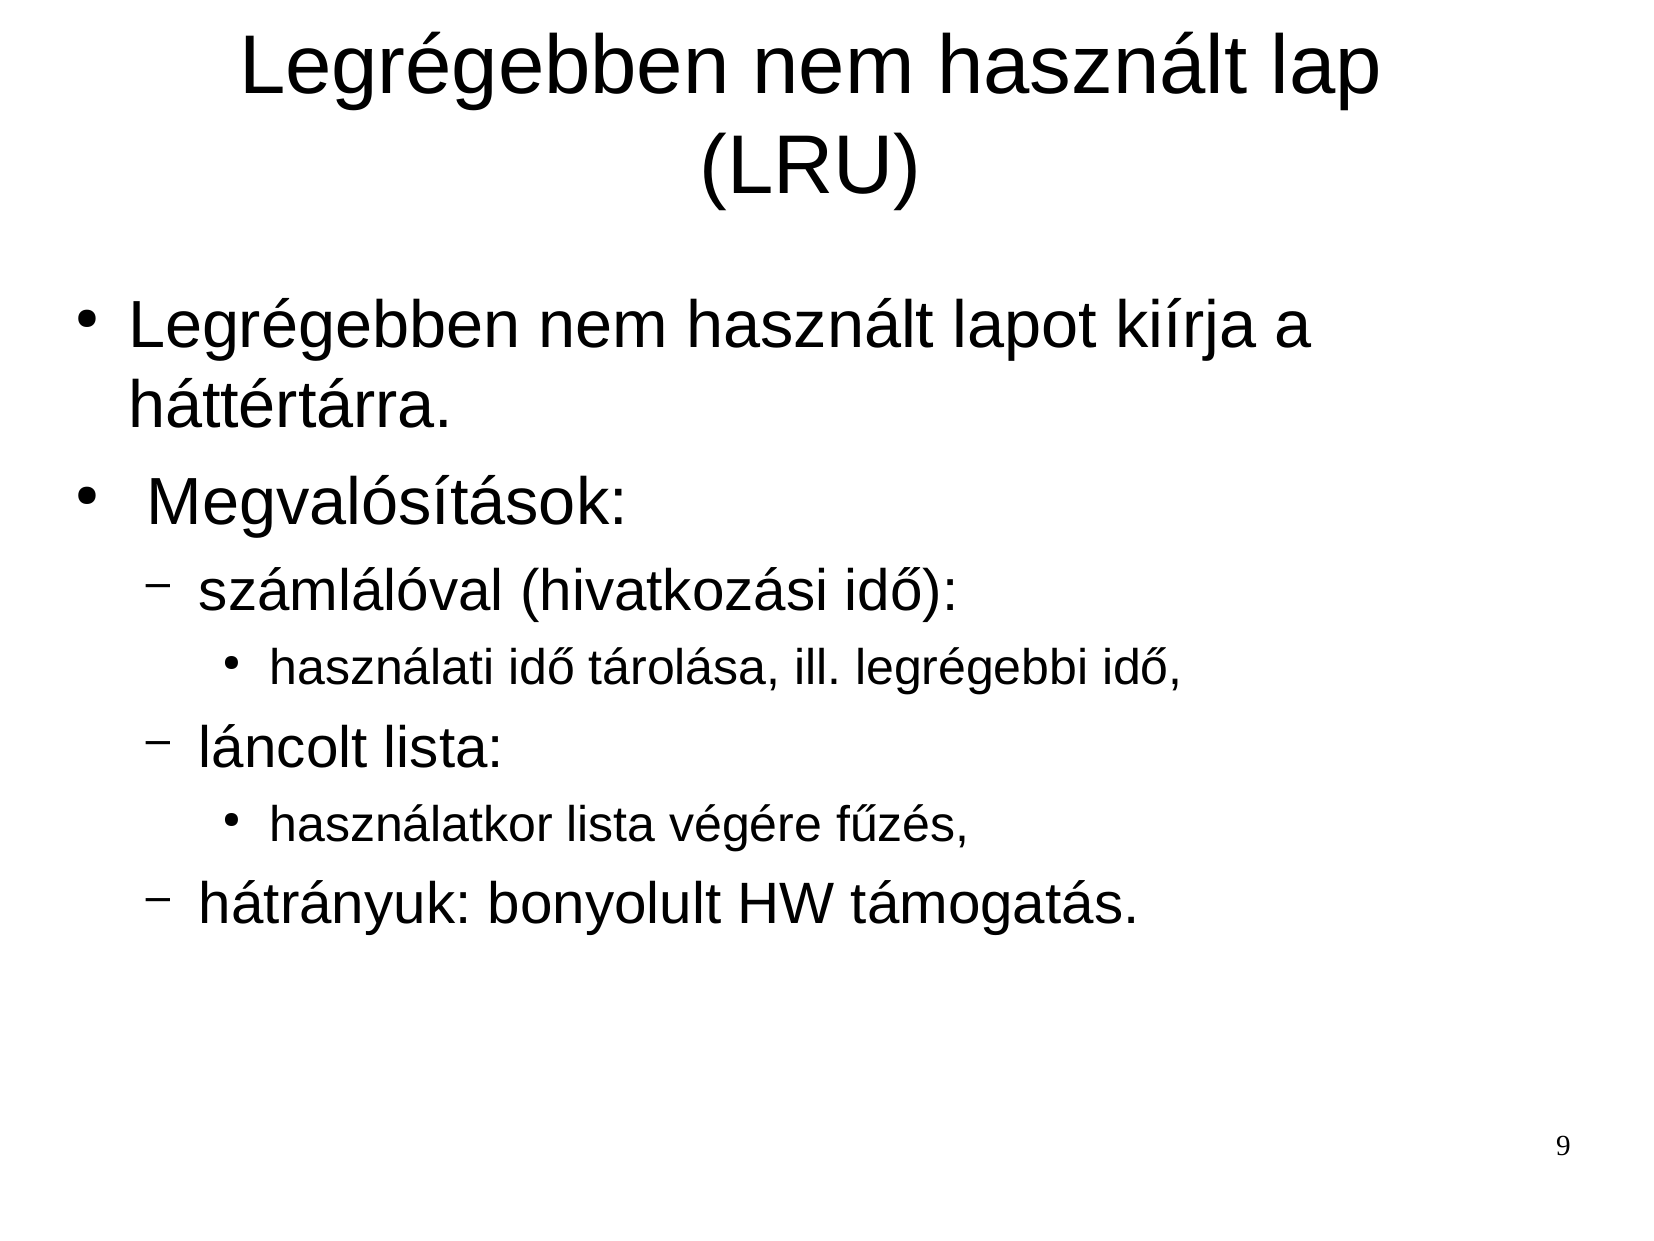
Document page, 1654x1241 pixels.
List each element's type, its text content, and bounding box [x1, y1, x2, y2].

title Legrégebben nem használt lap (LRU) [90, 6, 1496, 214]
list Legrégebben nem használt lapot kiírja a háttértárra. Megvalósítások: számlálóval (hivatkozási idő): használati idő tárolása, ill. legrégebbi idő, láncolt lista: használatkor lista végére fűzés, hátrányuk: bonyolult HW támogatás. [42, 272, 1448, 1110]
